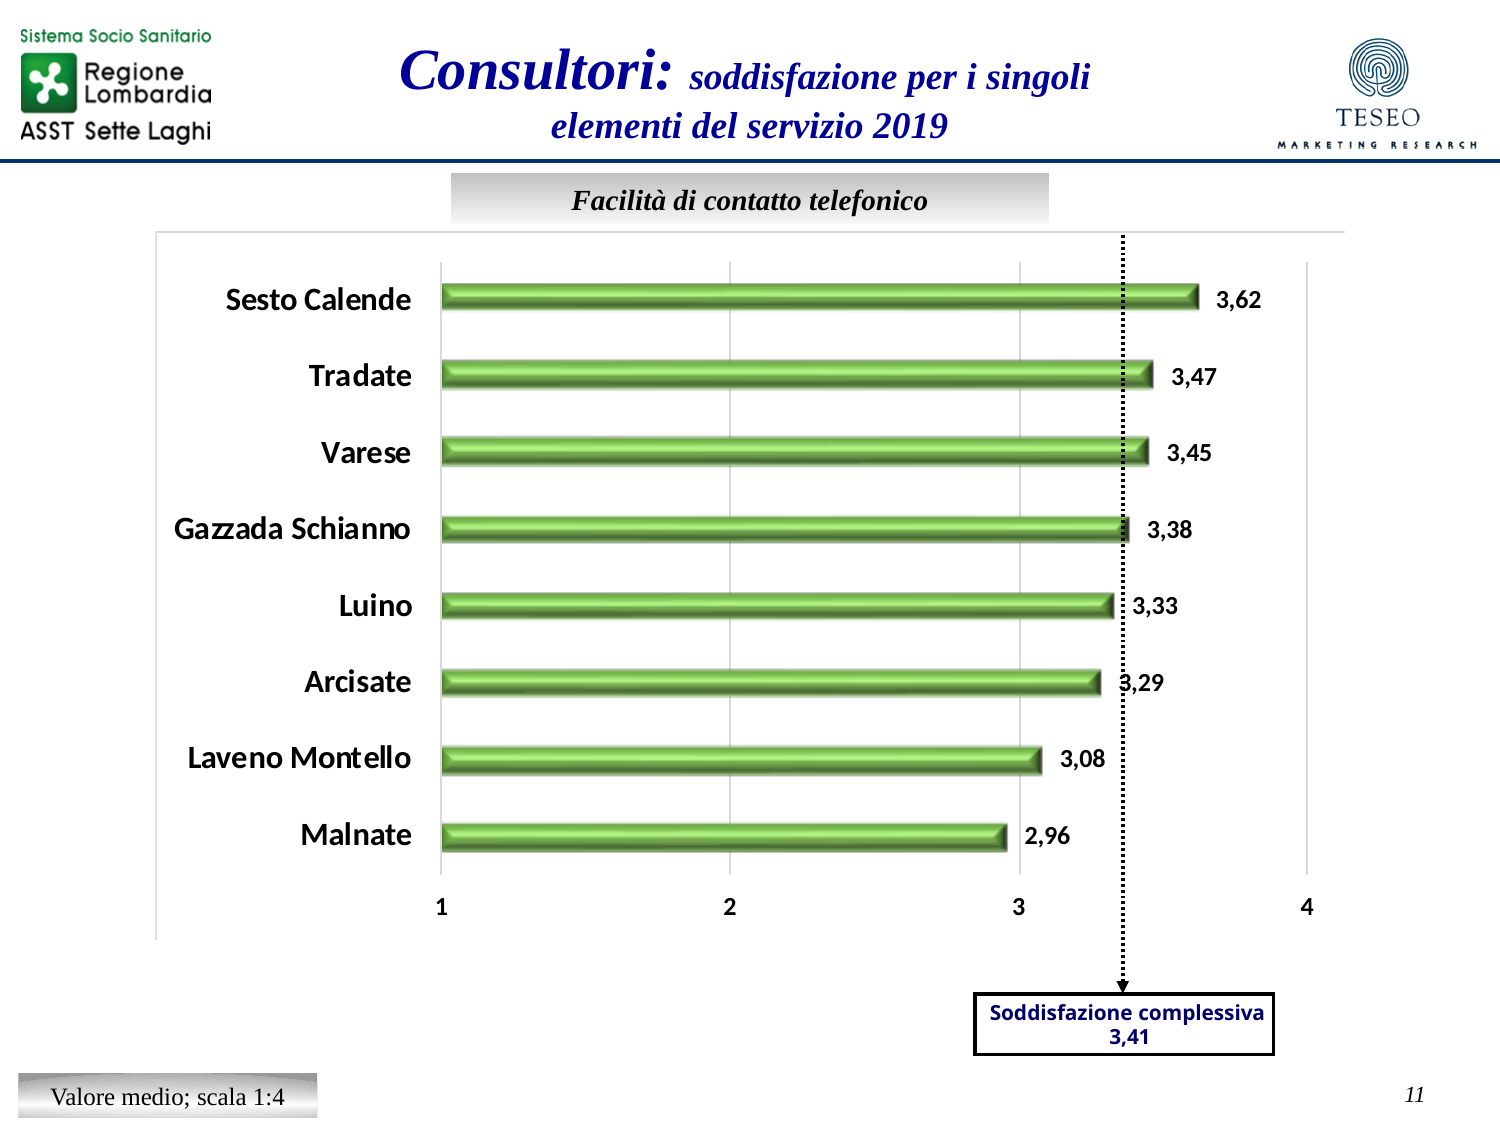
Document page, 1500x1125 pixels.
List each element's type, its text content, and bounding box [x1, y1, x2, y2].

text_box Soddisfazione complessiva 3,41 [974, 993, 1274, 1055]
picture [1294, 30, 1481, 149]
text_box Valore medio; scala 1:4 [18, 1073, 318, 1118]
text_box Facilità di contatto telefonico [451, 173, 1049, 224]
picture [21, 26, 206, 148]
text_box Consultori: soddisfazione per i singoli elementi del servizio 2019 [206, 25, 1294, 151]
picture [155, 230, 1345, 940]
